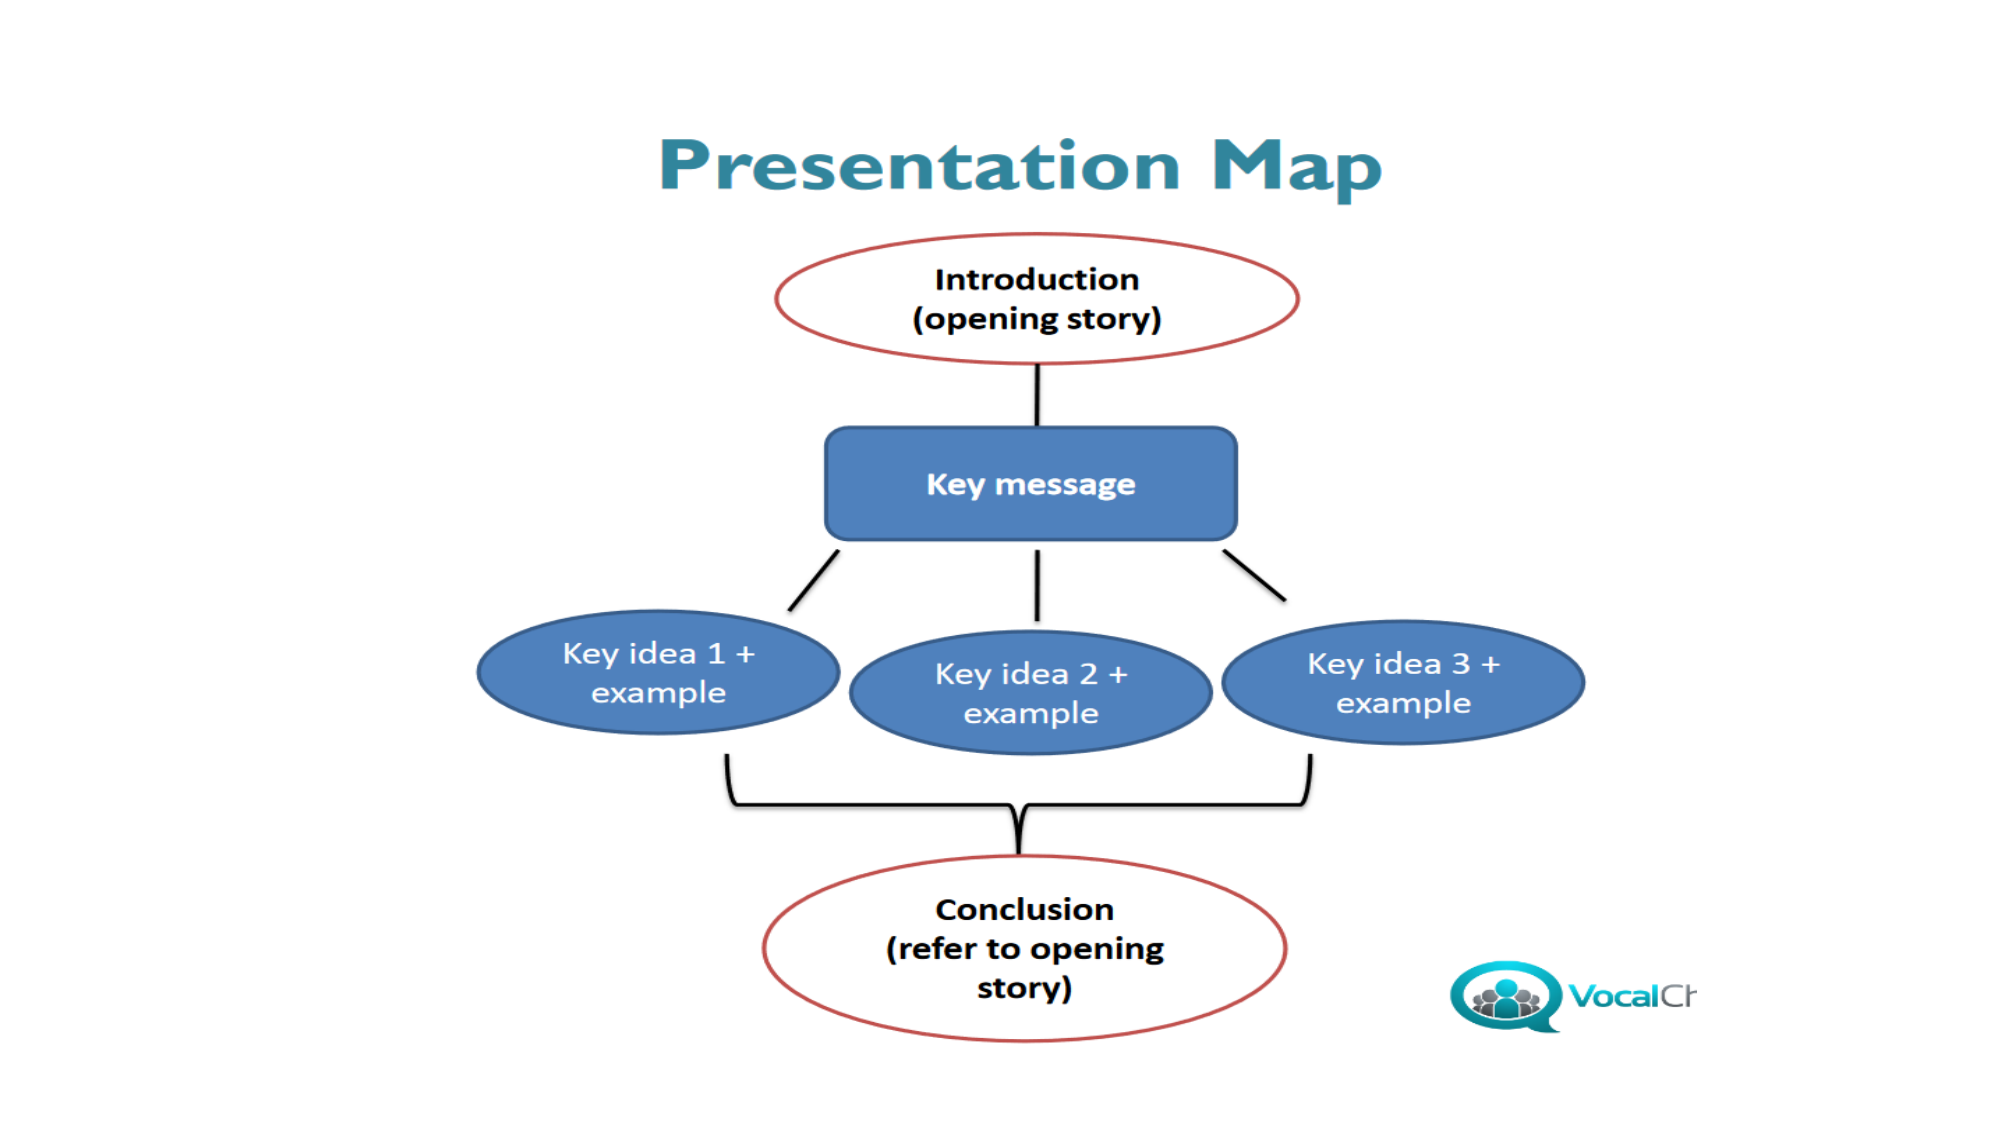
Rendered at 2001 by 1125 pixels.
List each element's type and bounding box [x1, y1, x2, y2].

picture [303, 121, 1697, 1046]
